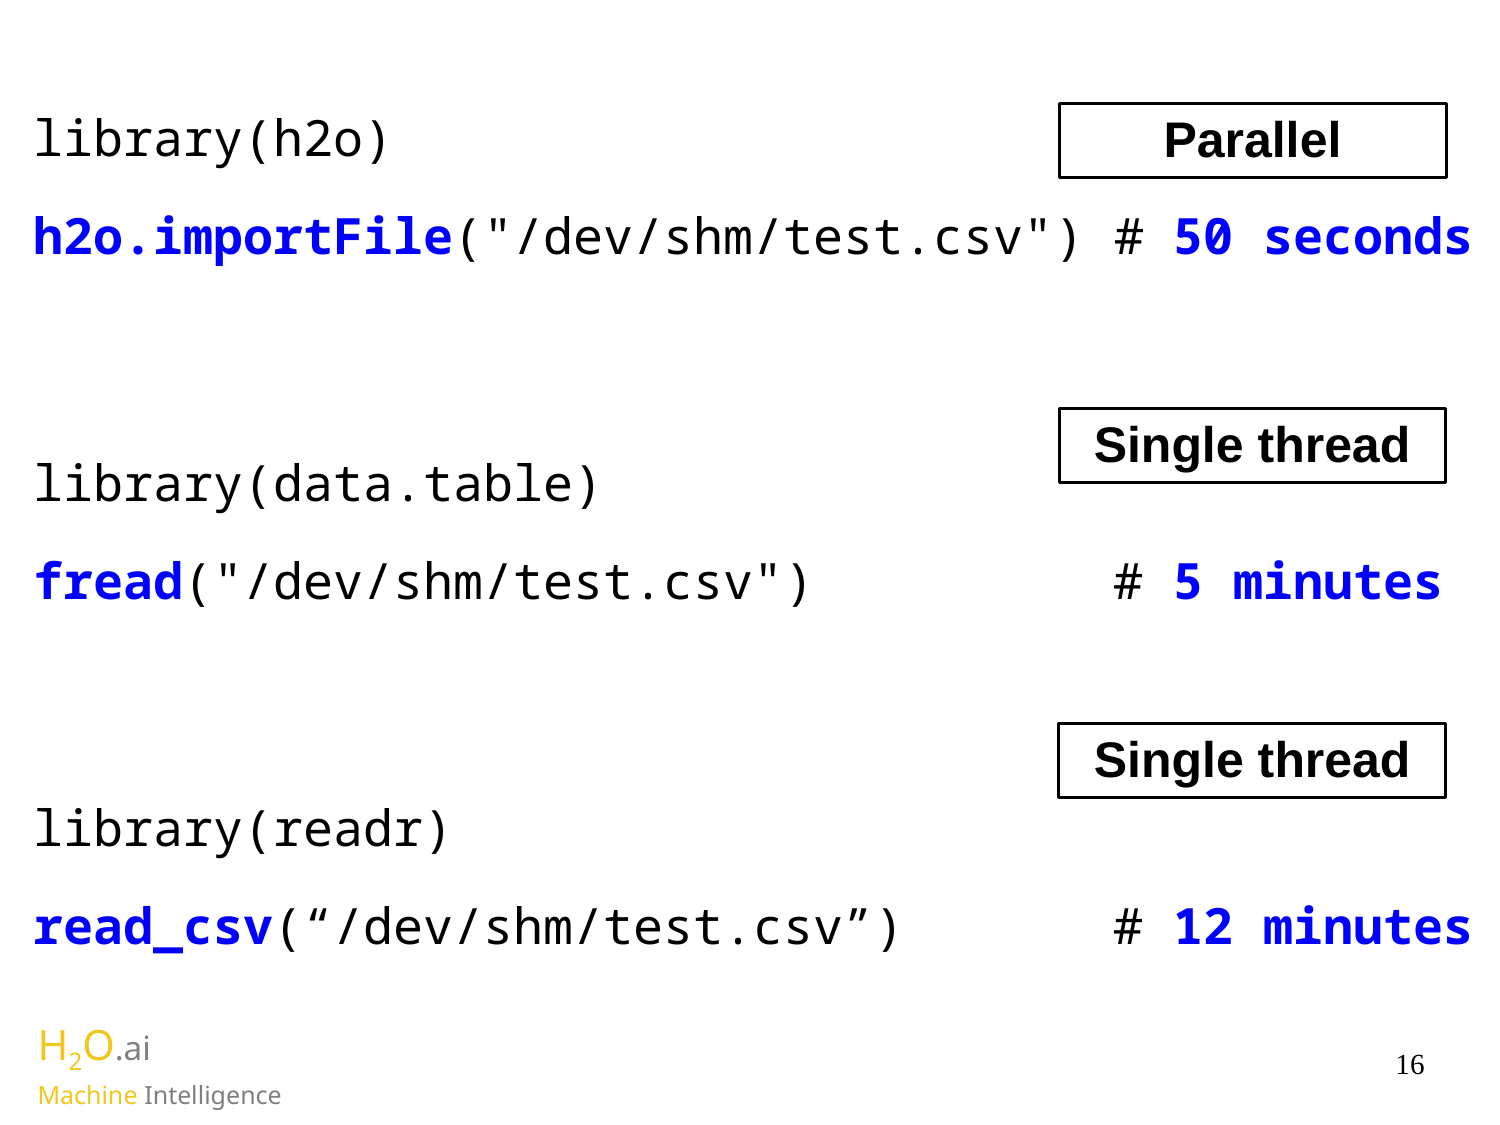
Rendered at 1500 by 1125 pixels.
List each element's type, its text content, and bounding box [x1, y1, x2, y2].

text_box [75, 132, 1426, 996]
list library(h2o) h2o.importFile("/dev/shm/test.csv") # 50 seconds library(data.table) fread("/dev/shm/test.csv") # 5 minutes library(readr) read_csv(“/dev/shm/test.csv”) # 12 minutes [33, 103, 1058, 966]
text_box Single thread [1058, 723, 1446, 798]
text_box Single thread [1059, 408, 1446, 483]
list library(h2o) h2o.importFile("/dev/shm/test.csv") # 50 seconds library(data.table) fread("/dev/shm/test.csv") # 5 minutes library(readr) read_csv(“/dev/shm/test.csv”) # 12 minutes [1426, 103, 1489, 966]
text_box Parallel [1059, 103, 1447, 178]
